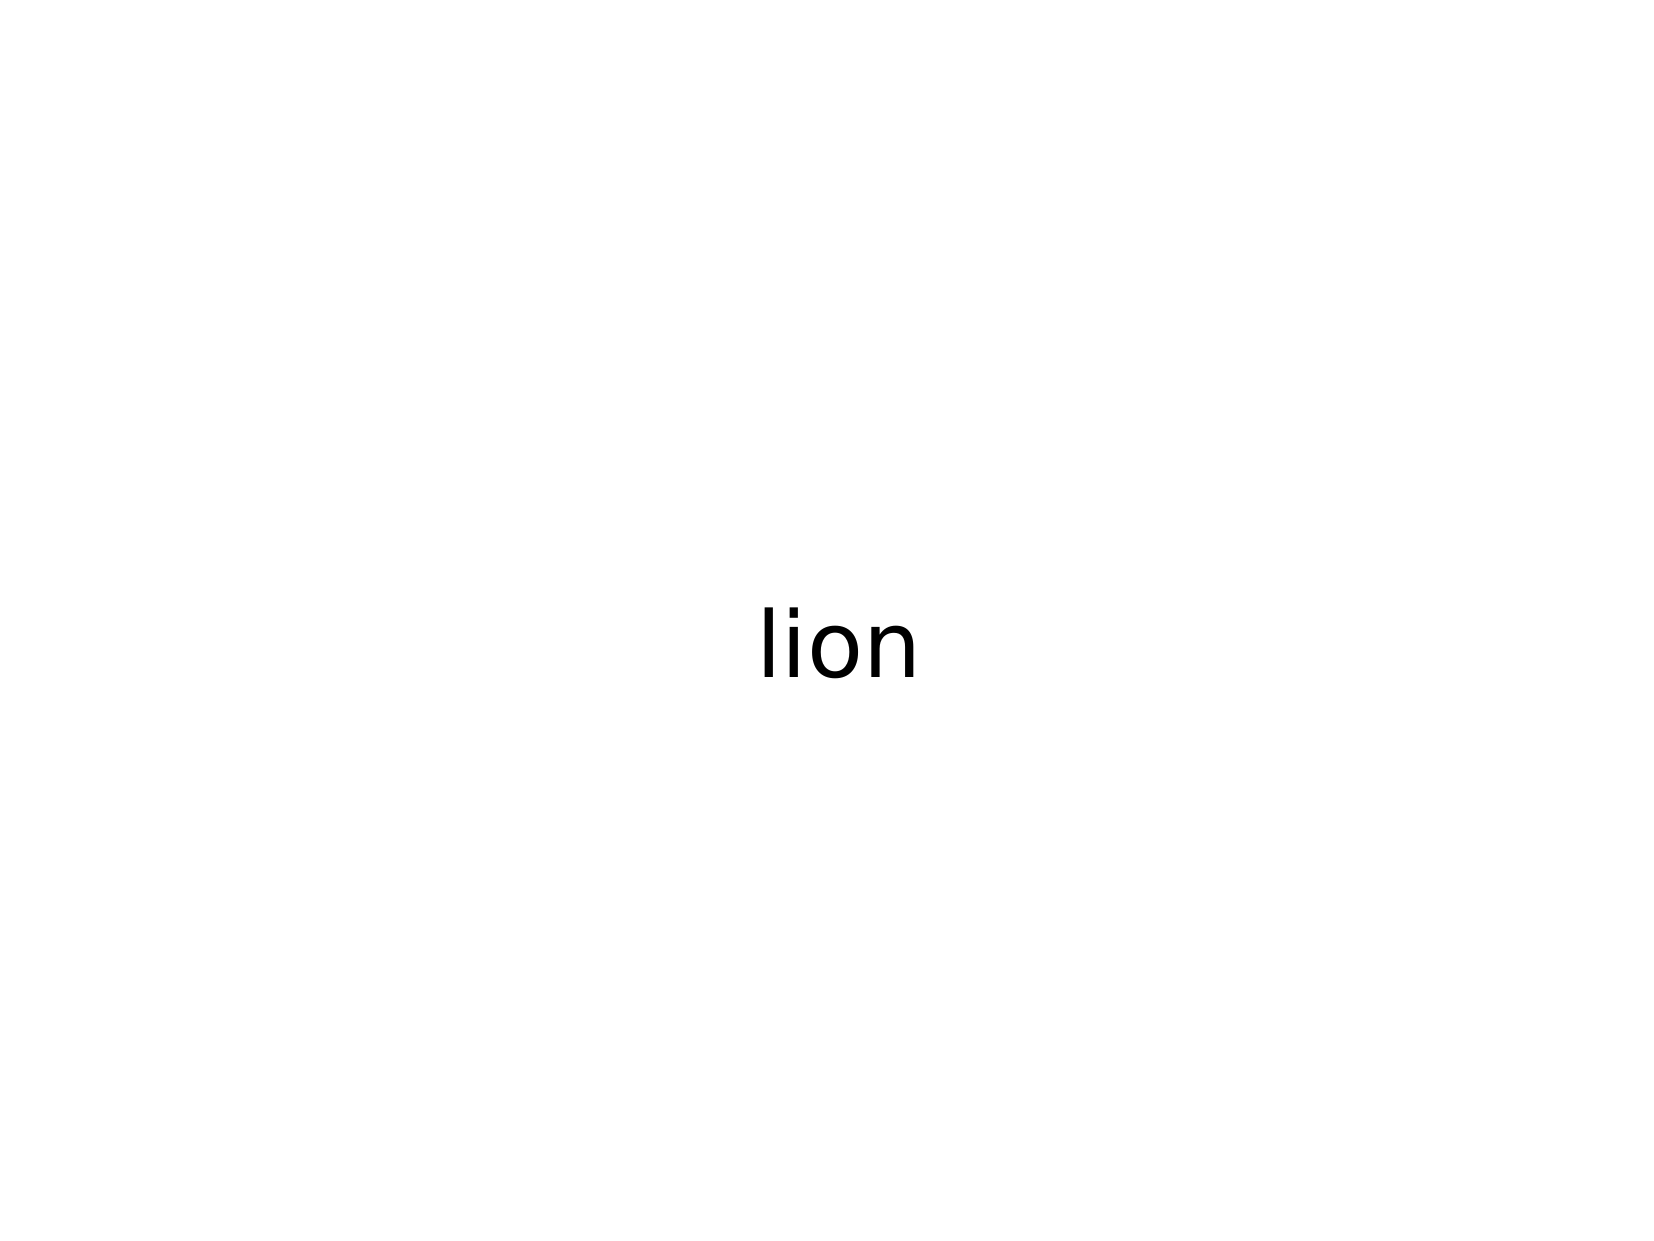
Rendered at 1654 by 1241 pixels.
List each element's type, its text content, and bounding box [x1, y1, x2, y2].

subtitle lion [82, 273, 1565, 1126]
